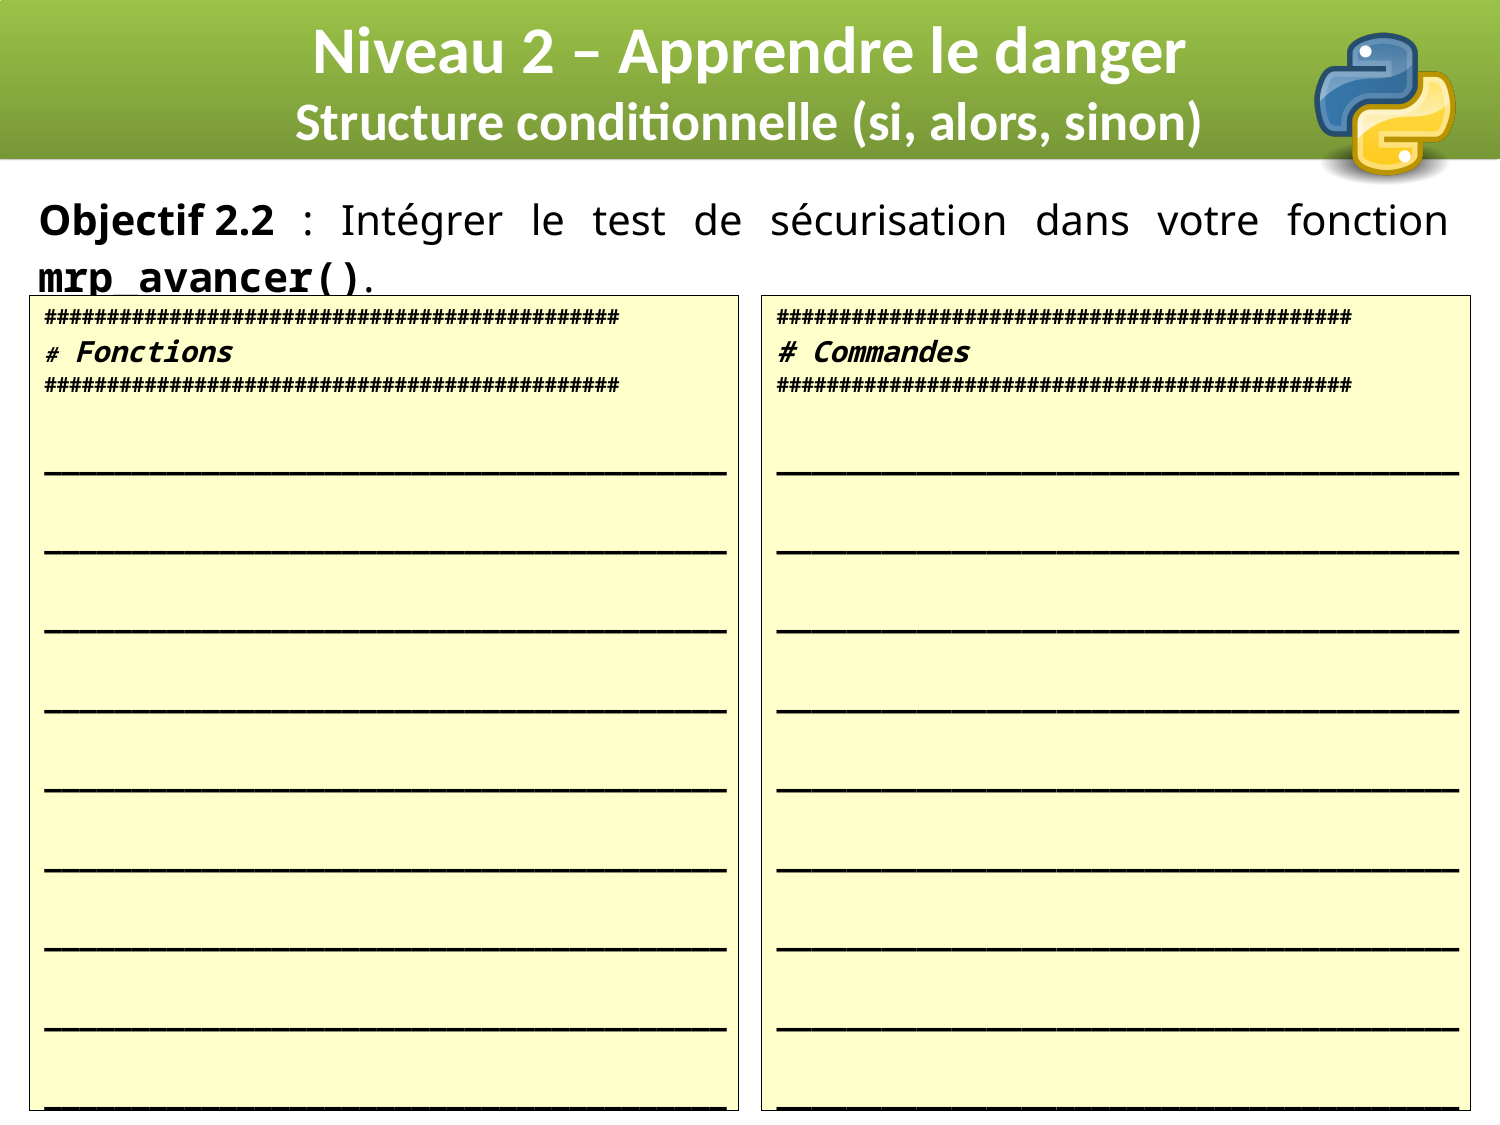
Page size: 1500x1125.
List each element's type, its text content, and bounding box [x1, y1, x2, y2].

text_box Objectif 2.2 : Intégrer le test de sécurisation dans votre fonction mrp_avancer(). [23, 183, 1465, 324]
text_box ############################################## # Fonctions ############################################## _______________________________________ _______________________________________ _______________________________________ _______________________________________ _______________________________________ _______________________________________ _______________________________________ _______________________________________ _______________________________________ _______________________________________ _______________________________________ _______________________________________ [29, 295, 739, 1111]
picture [1305, 29, 1465, 183]
text_box Niveau 2 – Apprendre le danger Structure conditionnelle (si, alors, sinon) [0, 0, 1500, 159]
text_box ############################################## # Commandes ############################################## _______________________________________ _______________________________________ _______________________________________ _______________________________________ _______________________________________ _______________________________________ _______________________________________ _______________________________________ _______________________________________ _______________________________________ _______________________________________ _______________________________________ [761, 295, 1471, 1111]
